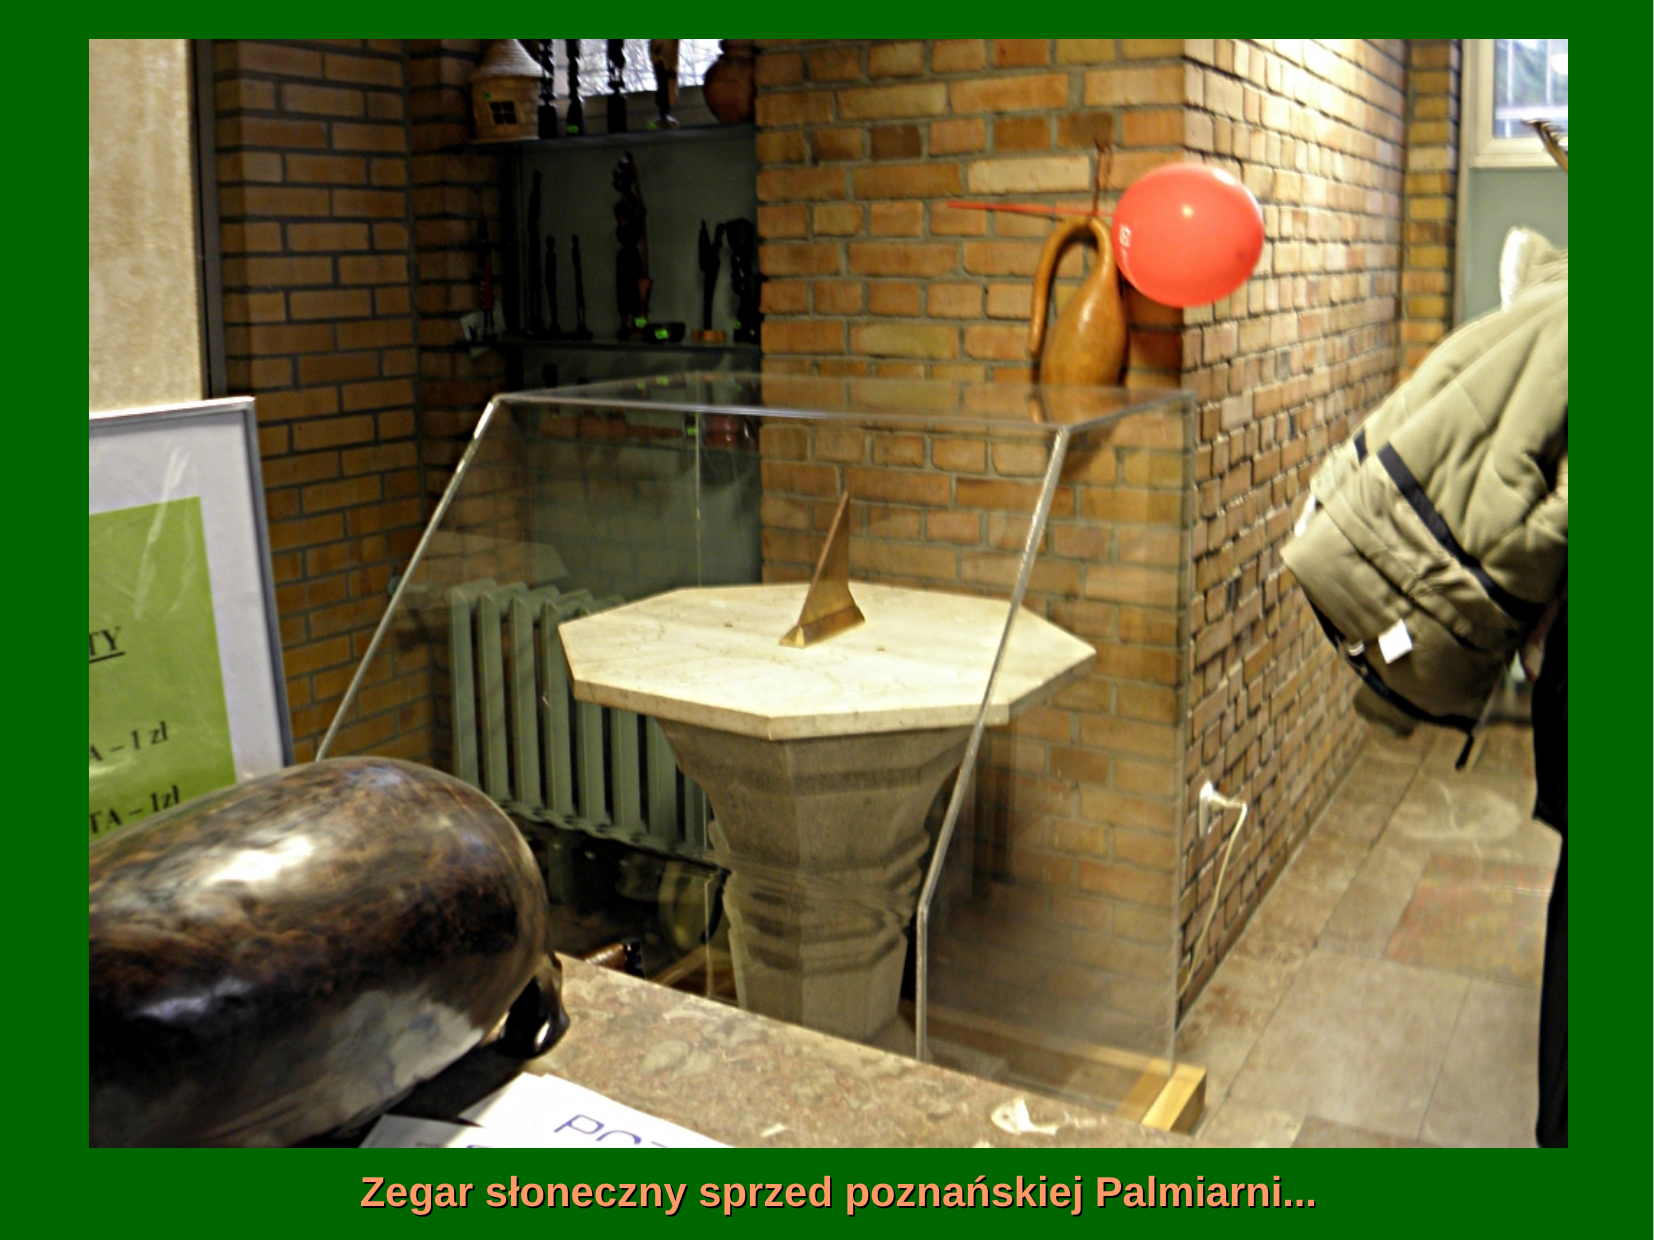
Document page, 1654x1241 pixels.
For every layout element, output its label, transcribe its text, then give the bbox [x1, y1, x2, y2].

picture [89, 39, 1568, 1148]
text_box Zegar słoneczny sprzed poznańskiej Palmiarni... [345, 1159, 1333, 1221]
